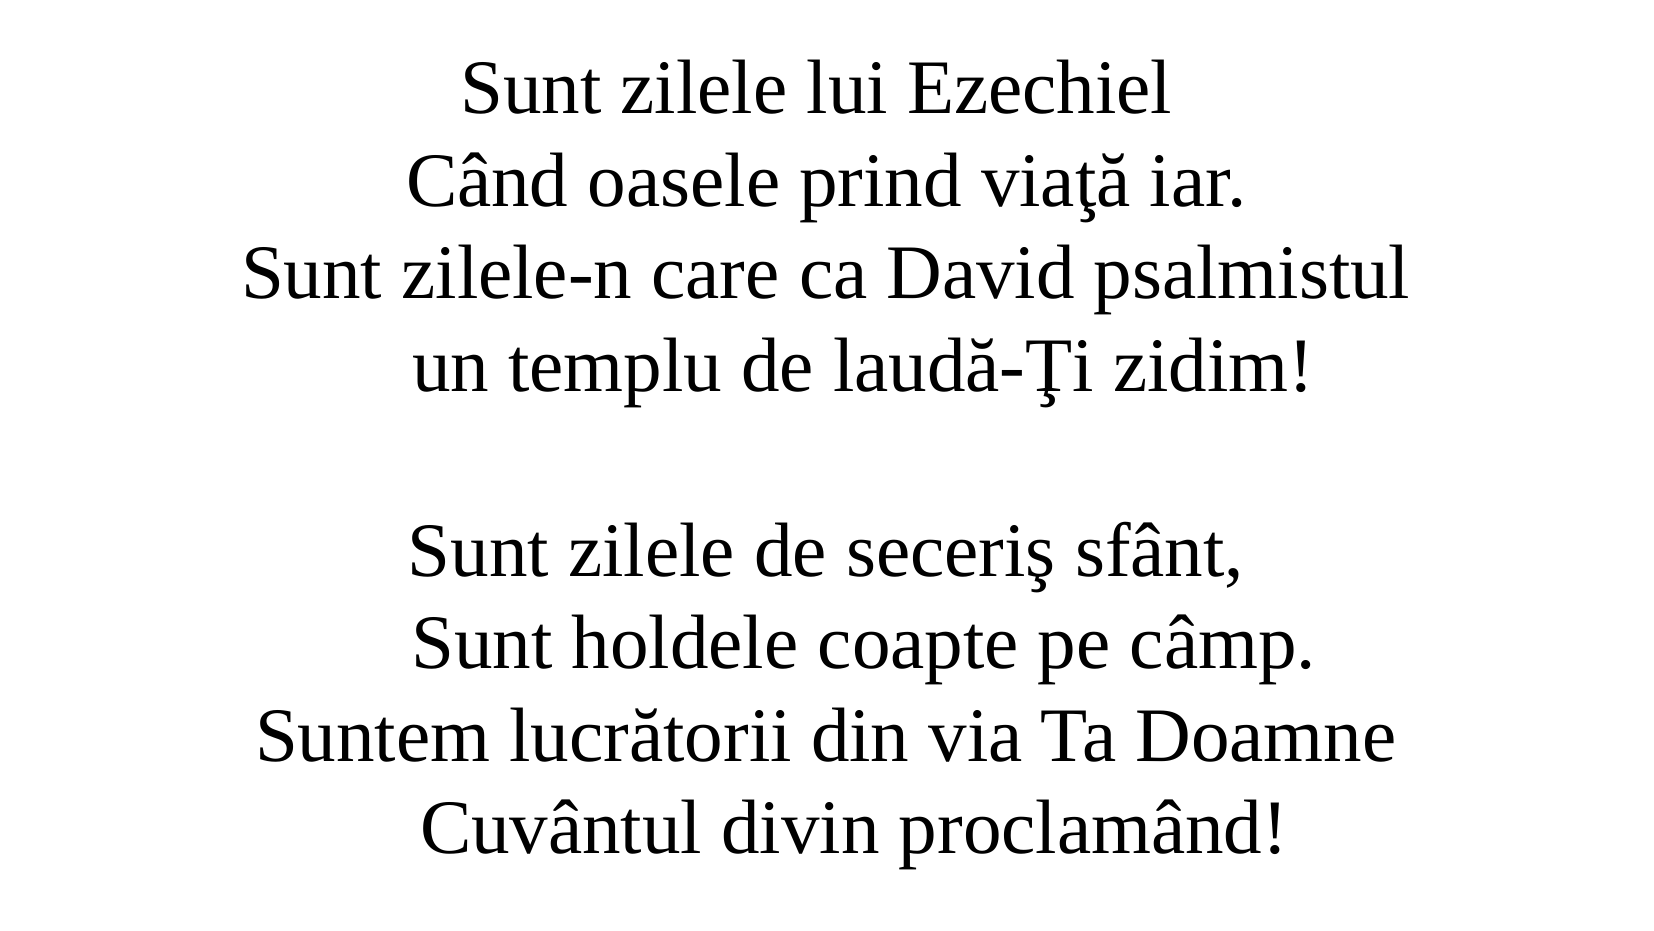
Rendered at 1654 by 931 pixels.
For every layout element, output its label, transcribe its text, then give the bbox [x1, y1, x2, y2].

subtitle Sunt zilele lui Ezechiel Când oasele prind viaţă iar. Sunt zilele-n care ca David psalmistul un templu de laudă-Ţi zidim! Sunt zilele de seceriş sfânt, Sunt holdele coapte pe câmp. Suntem lucrătorii din via Ta Doamne Cuvântul divin proclamând!. [0, 29, 1654, 886]
